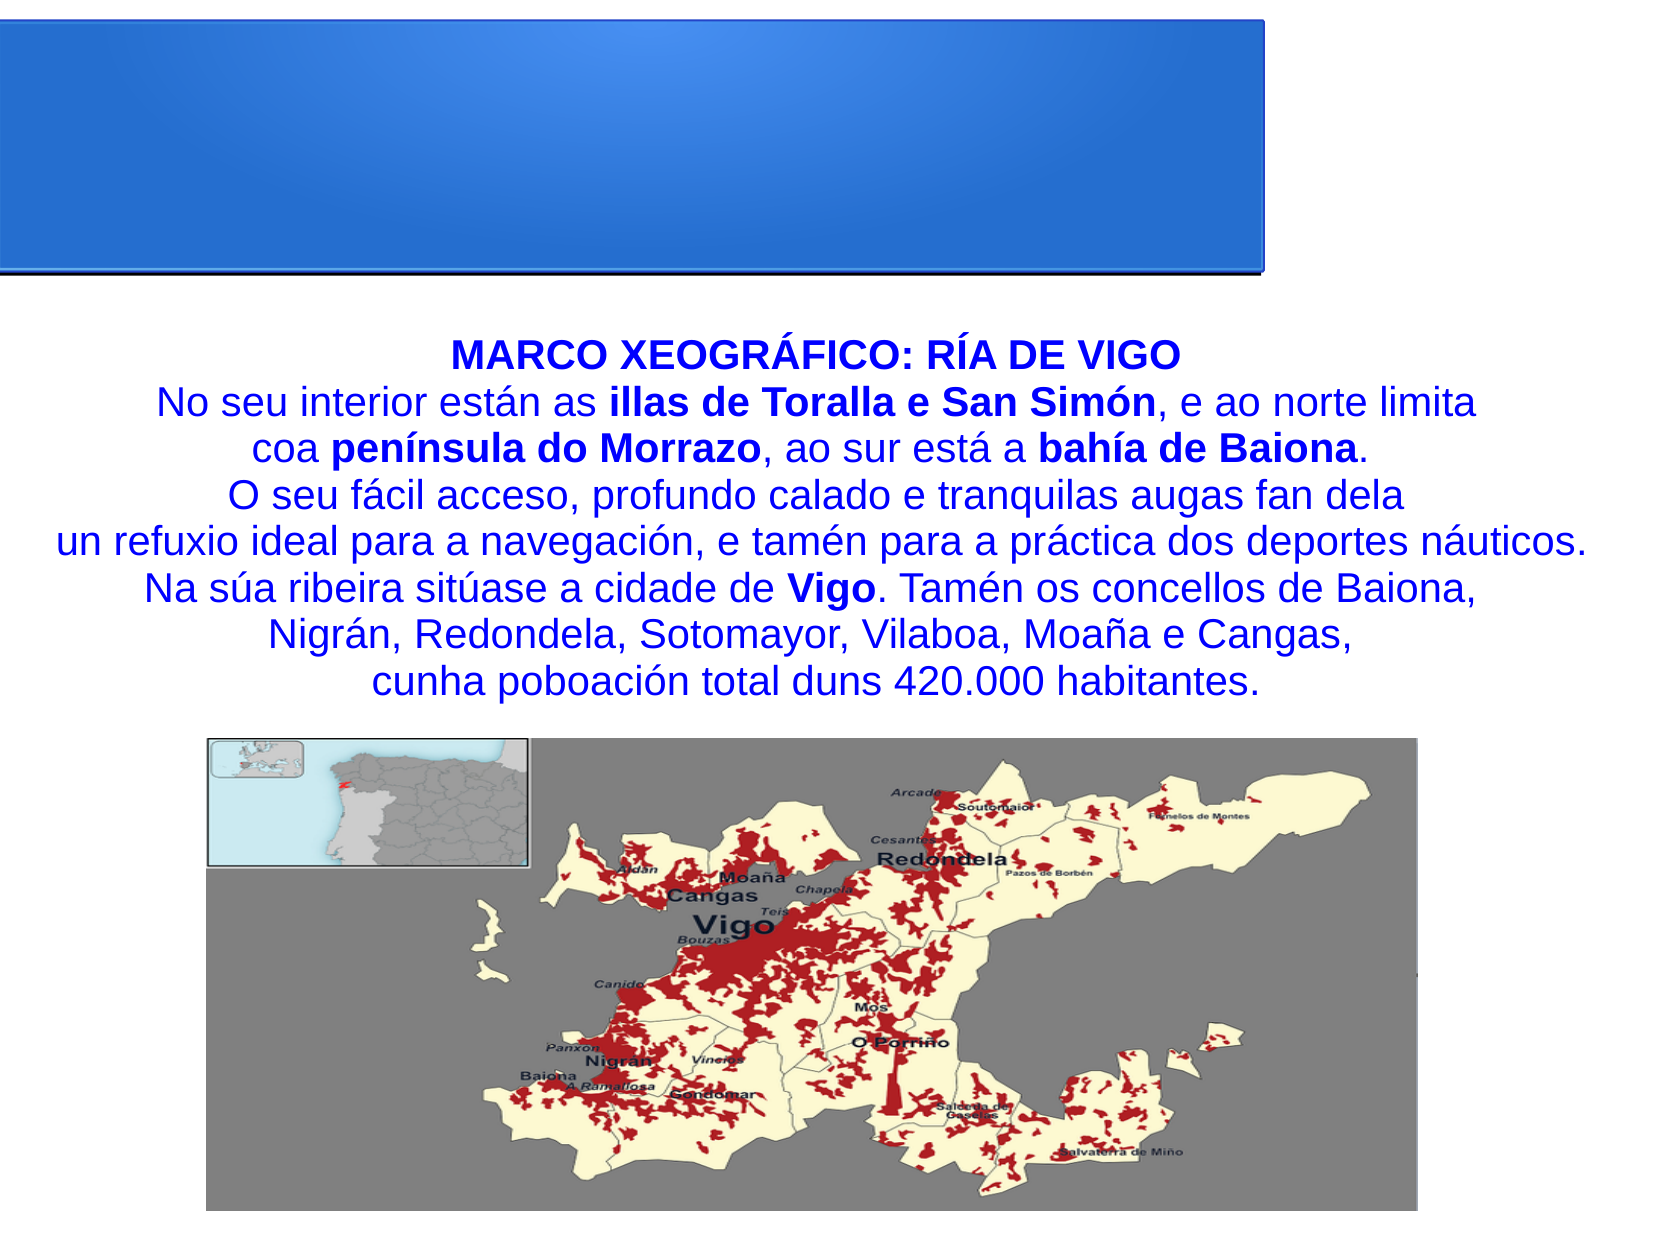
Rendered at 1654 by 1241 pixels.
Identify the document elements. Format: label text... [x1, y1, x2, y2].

picture [206, 738, 1418, 1211]
text_box MARCO XEOGRÁFICO: RÍA DE VIGO No seu interior están as illas de Toralla e San Simón, e ao norte limita coa península do Morrazo, ao sur está a bahía de Baiona. O seu fácil acceso, profundo calado e tranquilas augas fan dela un refuxio ideal para a navegación, e tamén para a práctica dos deportes náuticos. Na súa ribeira sitúase a cidade de Vigo. Tamén os concellos de Baiona, Nigrán, Redondela, Sotomayor, Vilaboa, Moaña e Cangas, cunha poboación total duns 420.000 habitantes. [29, 324, 1654, 1182]
